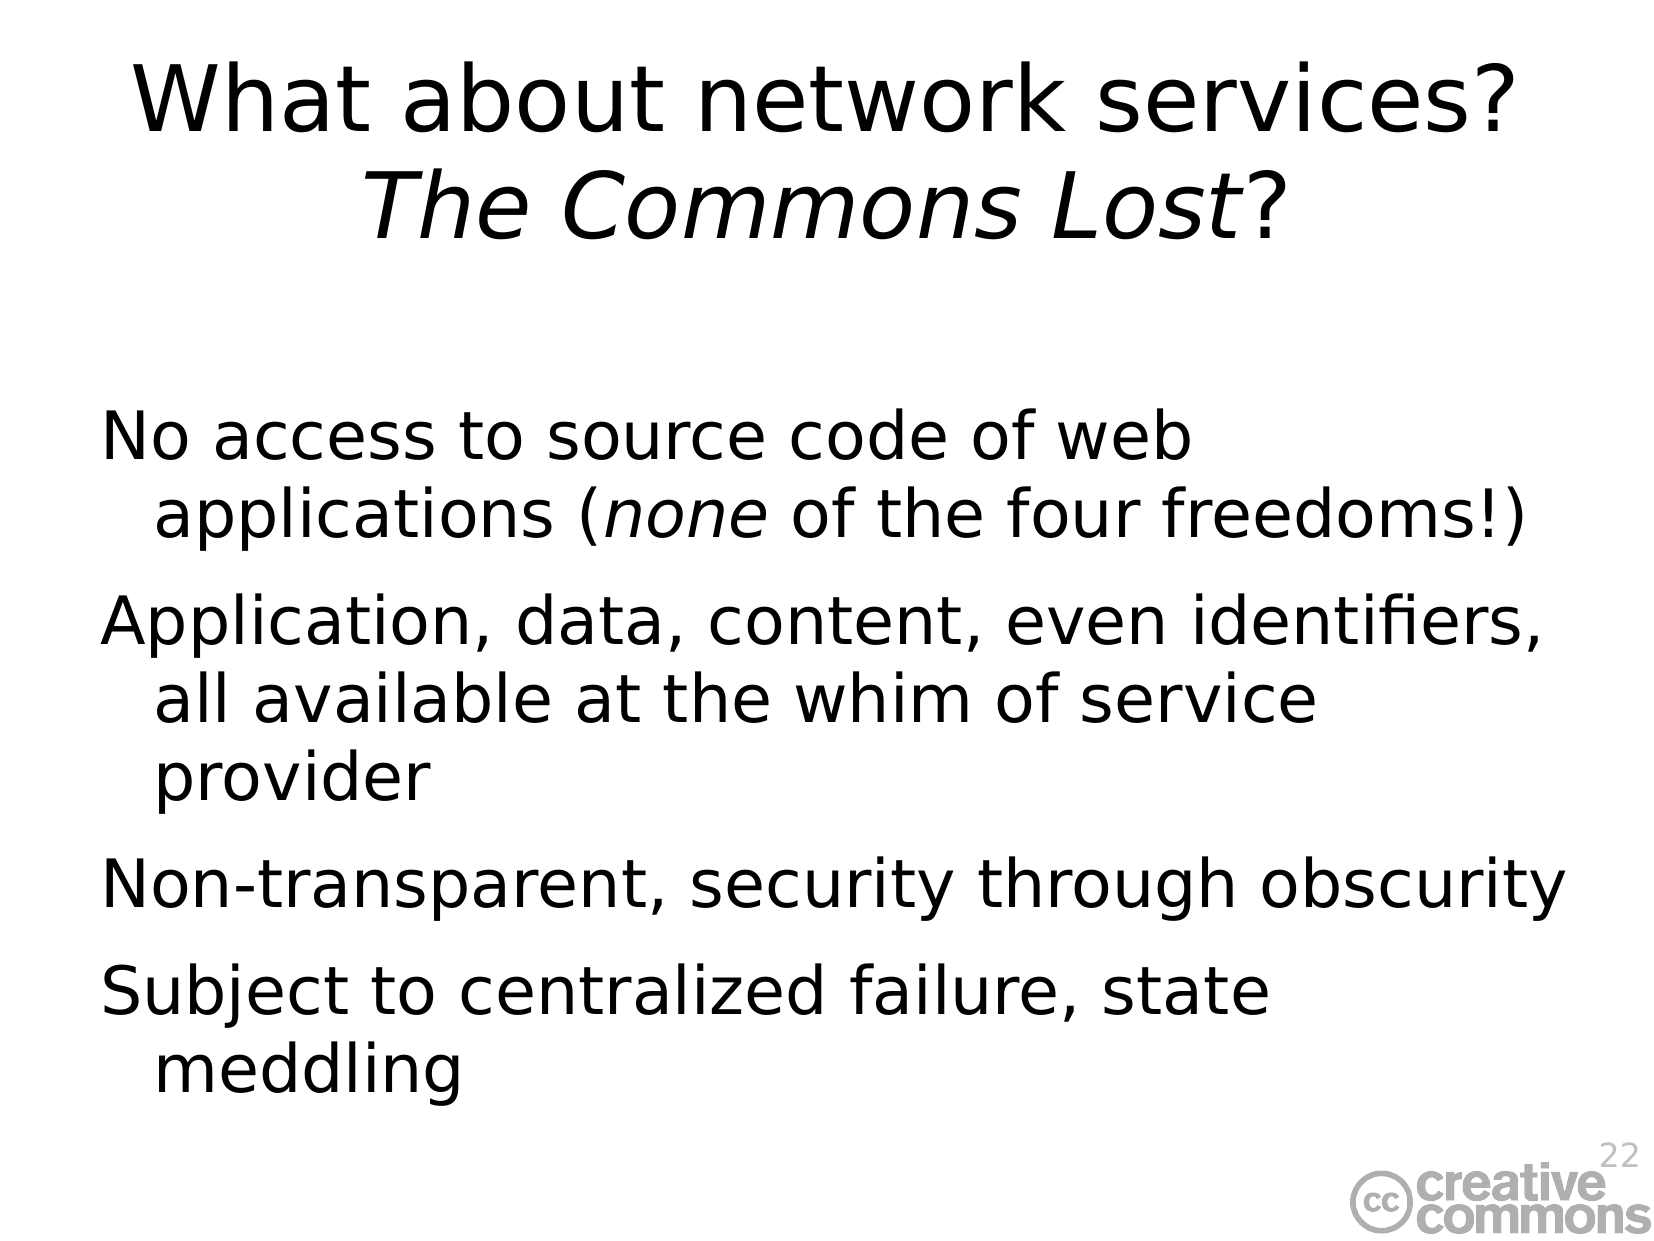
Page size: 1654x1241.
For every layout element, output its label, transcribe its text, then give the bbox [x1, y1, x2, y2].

list No access to source code of web applications (none of the four freedoms!) Application, data, content, even identifiers, all available at the whim of service provider Non-transparent, security through obscurity Subject to centralized failure, state meddling [82, 290, 1571, 1241]
picture [1571, 1162, 1651, 1234]
title What about network services? The Commons Lost? [82, 45, 1571, 261]
